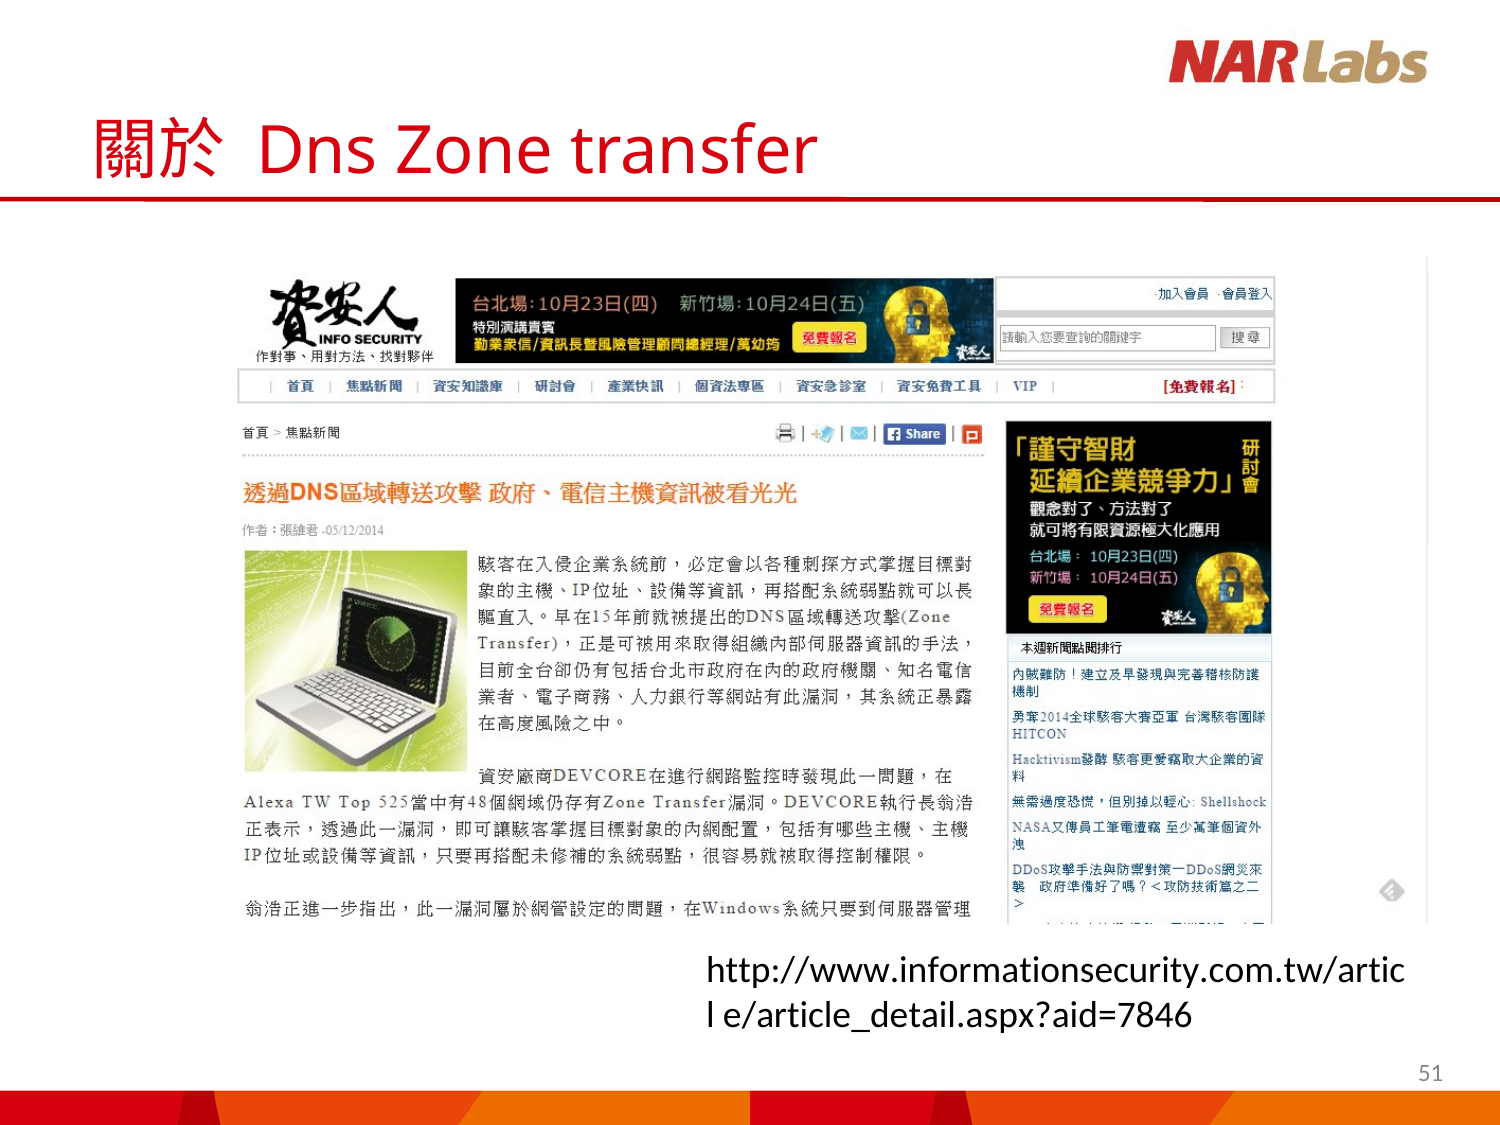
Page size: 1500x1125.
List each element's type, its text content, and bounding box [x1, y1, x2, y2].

title 關於 Dns Zone transfer [89, 107, 1411, 189]
text_box 51 [1414, 1056, 1448, 1090]
text_box [89, 255, 1428, 923]
text_box http://www.informationsecurity.com.tw/articl e/article_detail.aspx?aid=7846 [703, 945, 1409, 1040]
